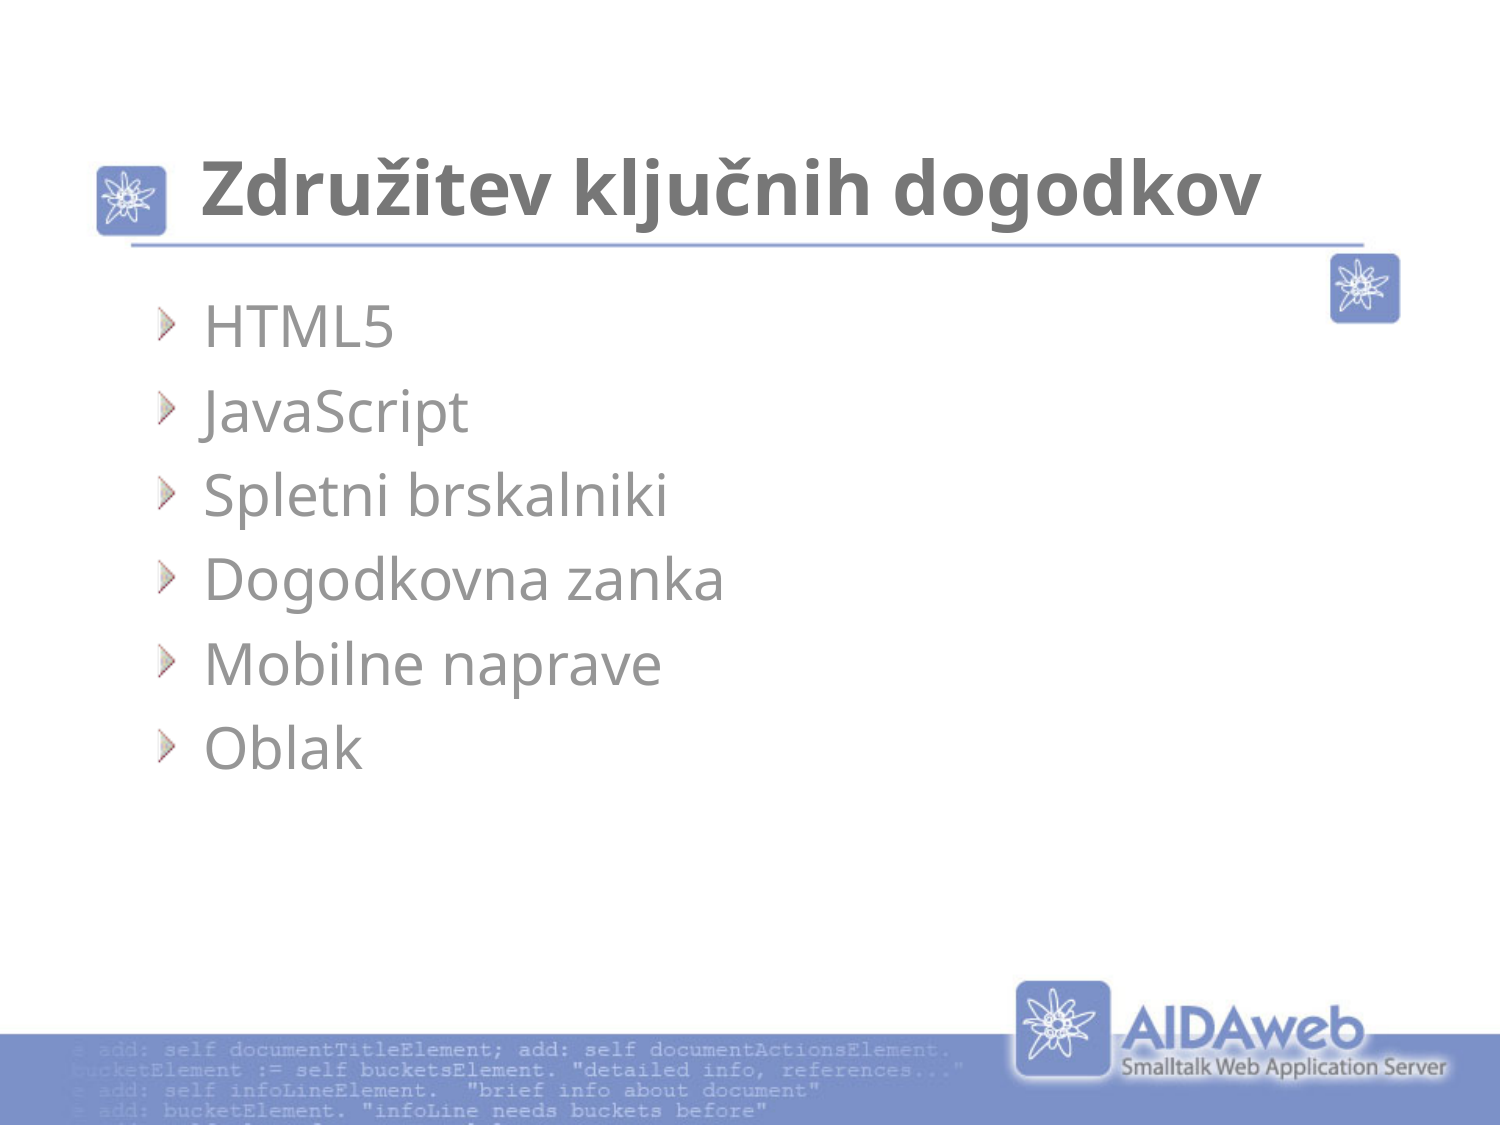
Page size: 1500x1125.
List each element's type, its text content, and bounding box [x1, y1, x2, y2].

title Združitev ključnih dogodkov [181, 66, 1364, 244]
picture [0, 0, 1500, 1125]
list HTML5 JavaScript Spletni brskalniki Dogodkovna zanka Mobilne naprave Oblak [147, 289, 1410, 875]
